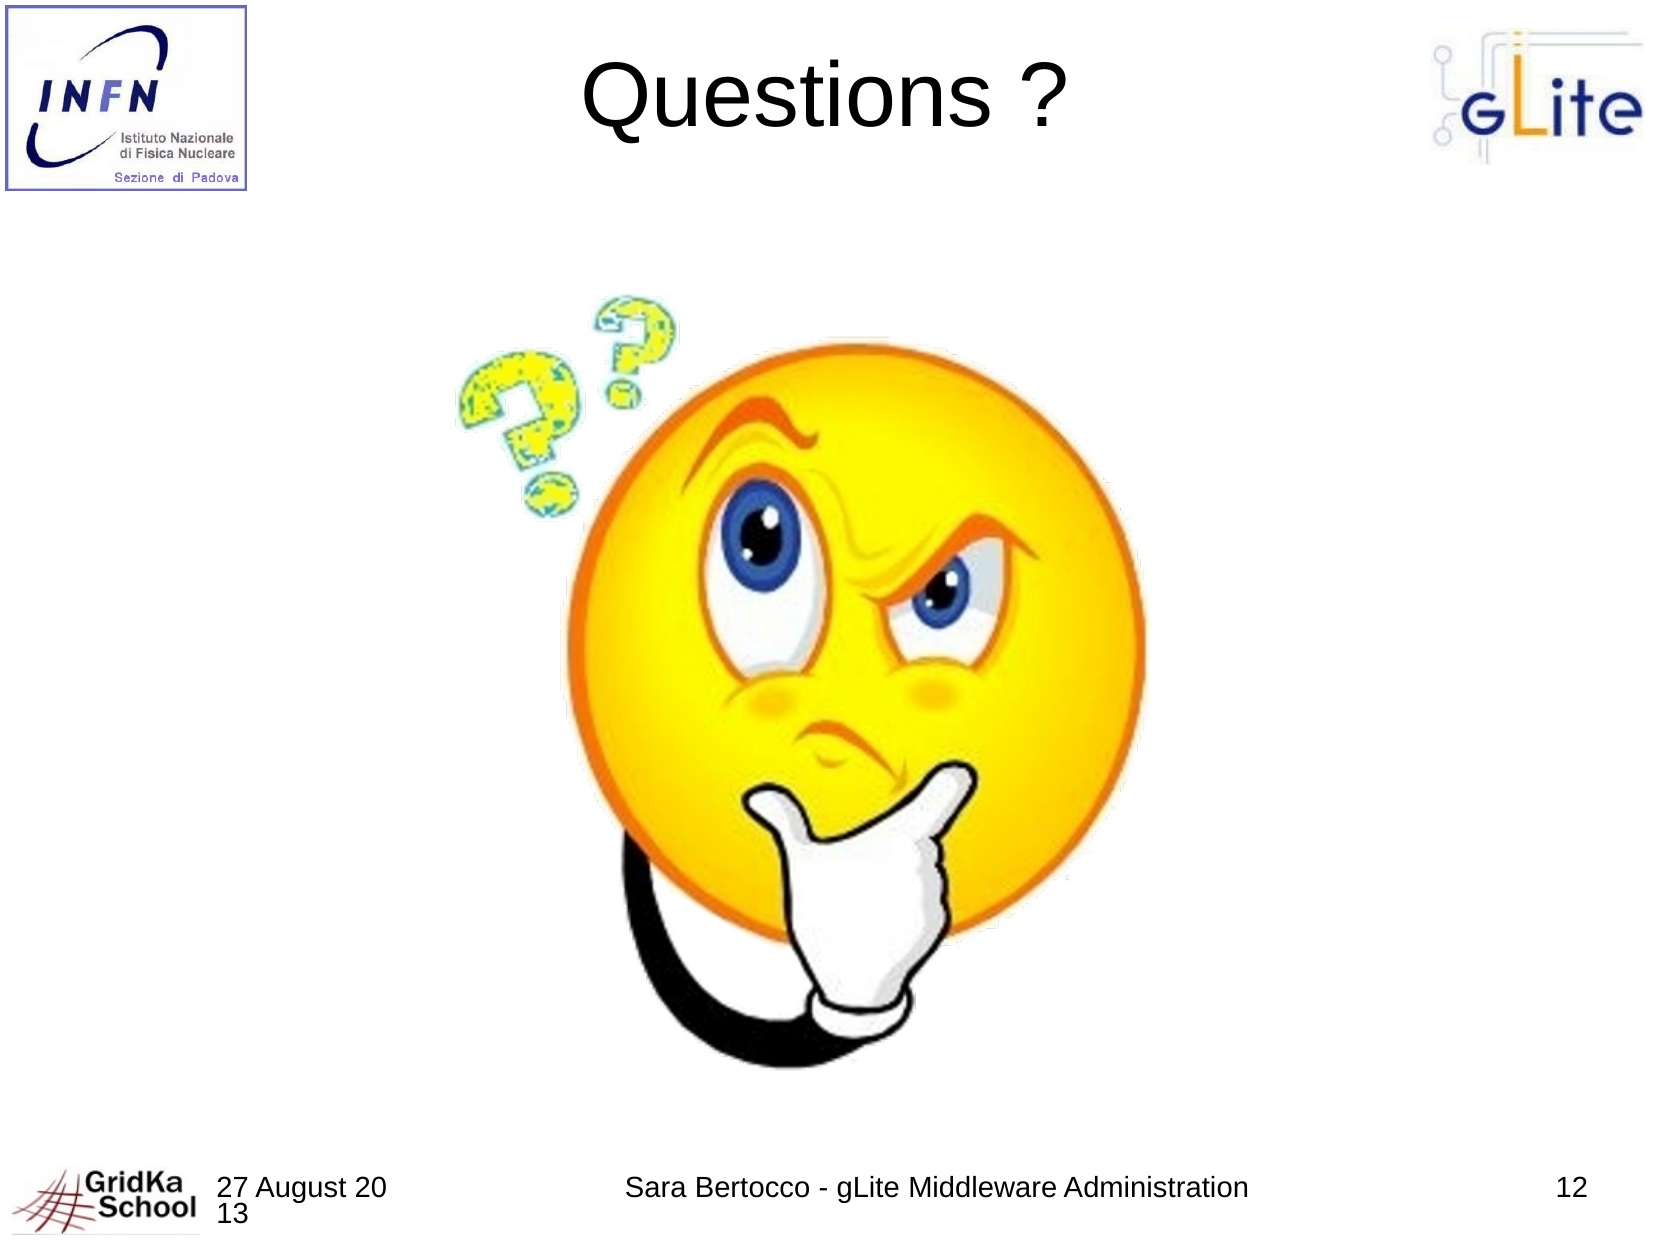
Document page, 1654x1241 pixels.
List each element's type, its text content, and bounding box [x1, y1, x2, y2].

picture [434, 267, 1177, 1096]
picture [12, 1166, 200, 1235]
picture [1430, 28, 1645, 165]
title Questions ? [5, 0, 1645, 190]
picture [5, 5, 247, 191]
